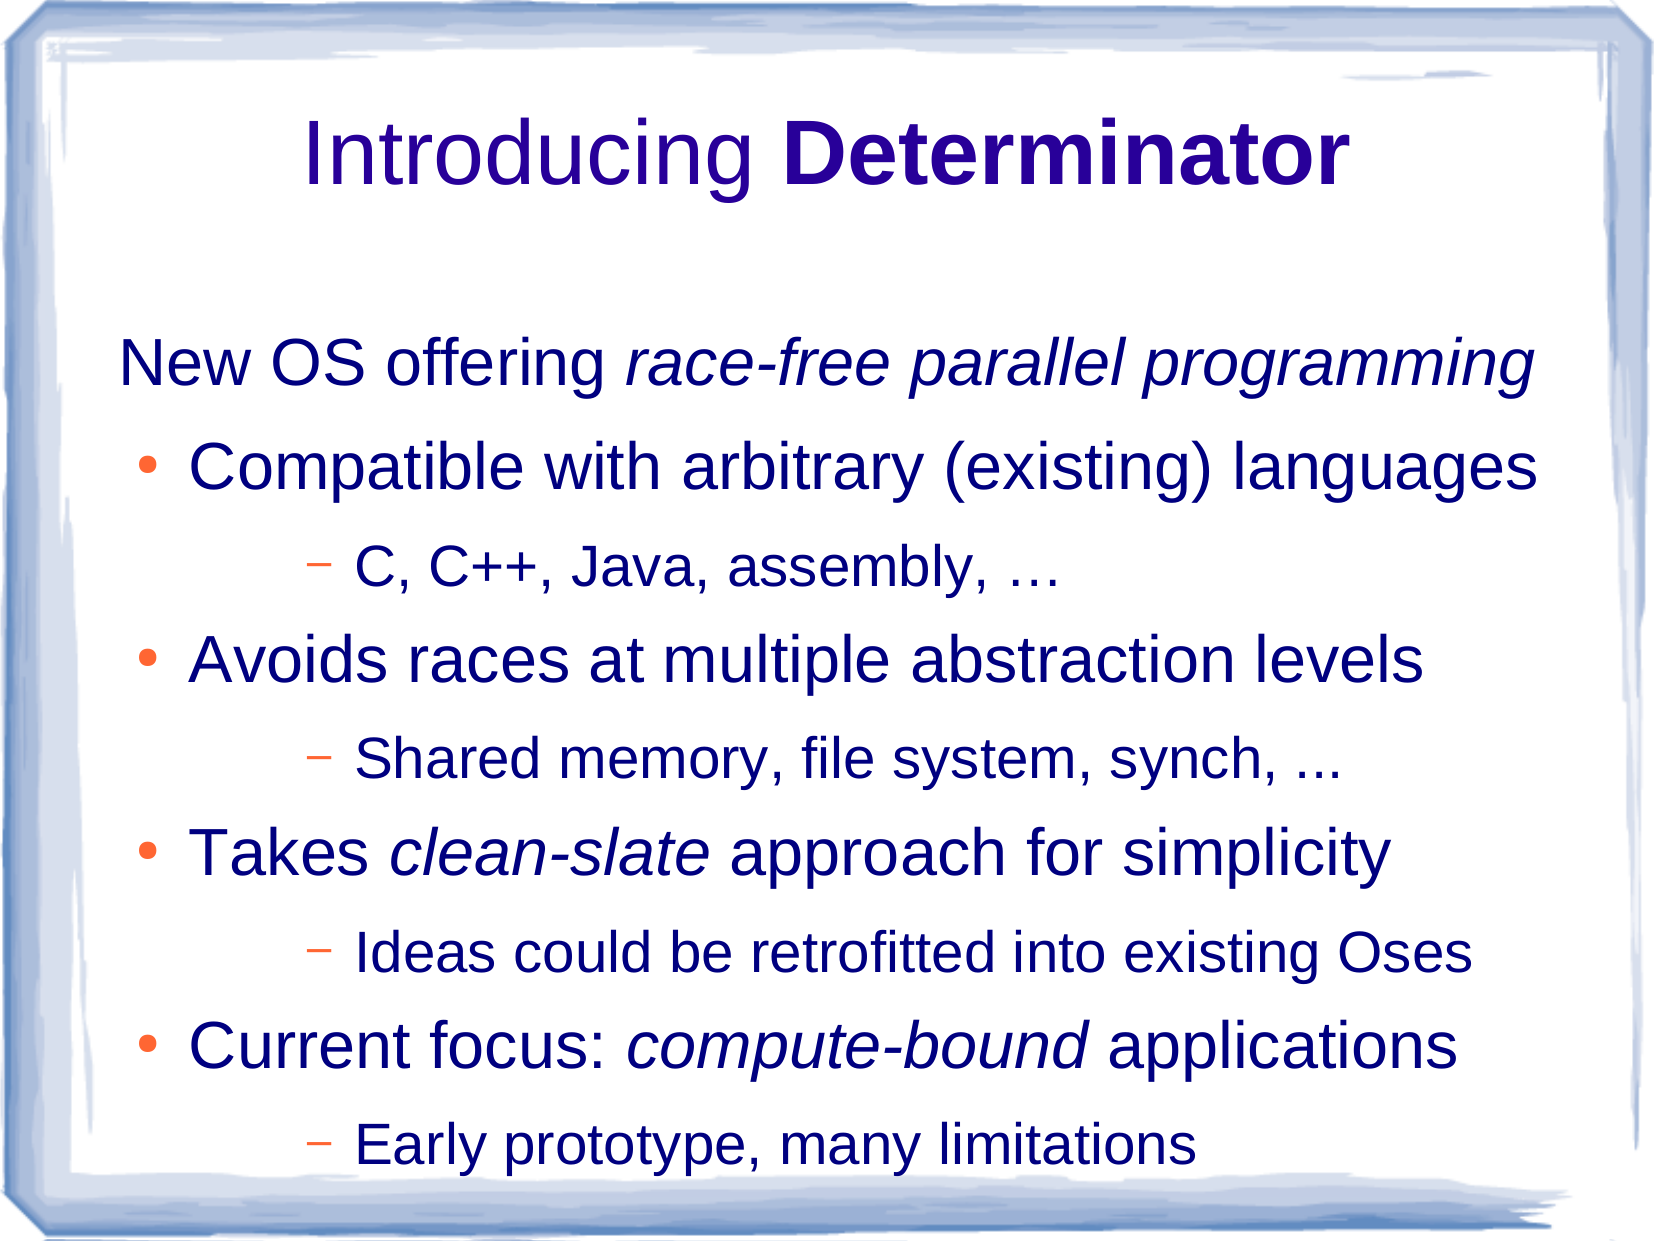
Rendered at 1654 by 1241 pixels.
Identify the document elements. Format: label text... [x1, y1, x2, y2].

list New OS offering race-free parallel programming Compatible with arbitrary (existing) languages C, C++, Java, assembly, … Avoids races at multiple abstraction levels Shared memory, file system, synch, ... Takes clean-slate approach for simplicity Ideas could be retrofitted into existing Oses Current focus: compute-bound applications Early prototype, many limitations [118, 324, 1571, 1177]
picture [0, 0, 1654, 1241]
title Introducing Determinator [82, 56, 1571, 250]
